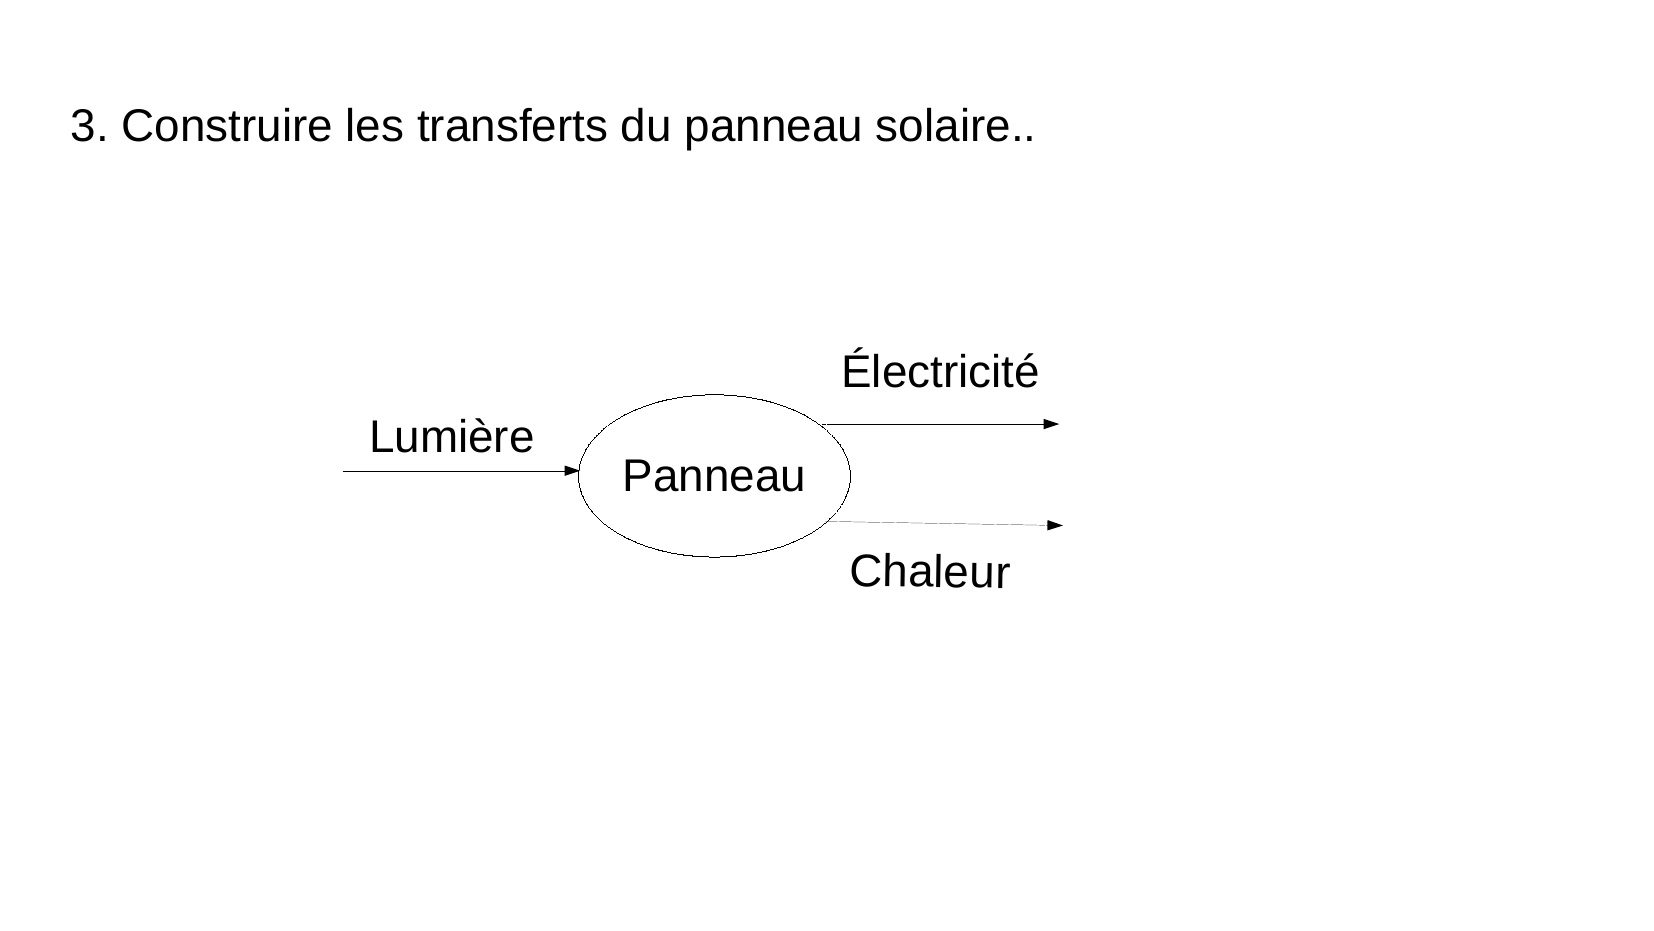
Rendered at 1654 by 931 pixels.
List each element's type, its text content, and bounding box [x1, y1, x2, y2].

text_box Chaleur [834, 505, 1046, 638]
text_box Électricité [826, 307, 1087, 436]
text_box Panneau [599, 394, 851, 558]
list 3. Construire les transferts du panneau solaire.. [70, 74, 1548, 863]
text_box Lumière [354, 354, 608, 519]
